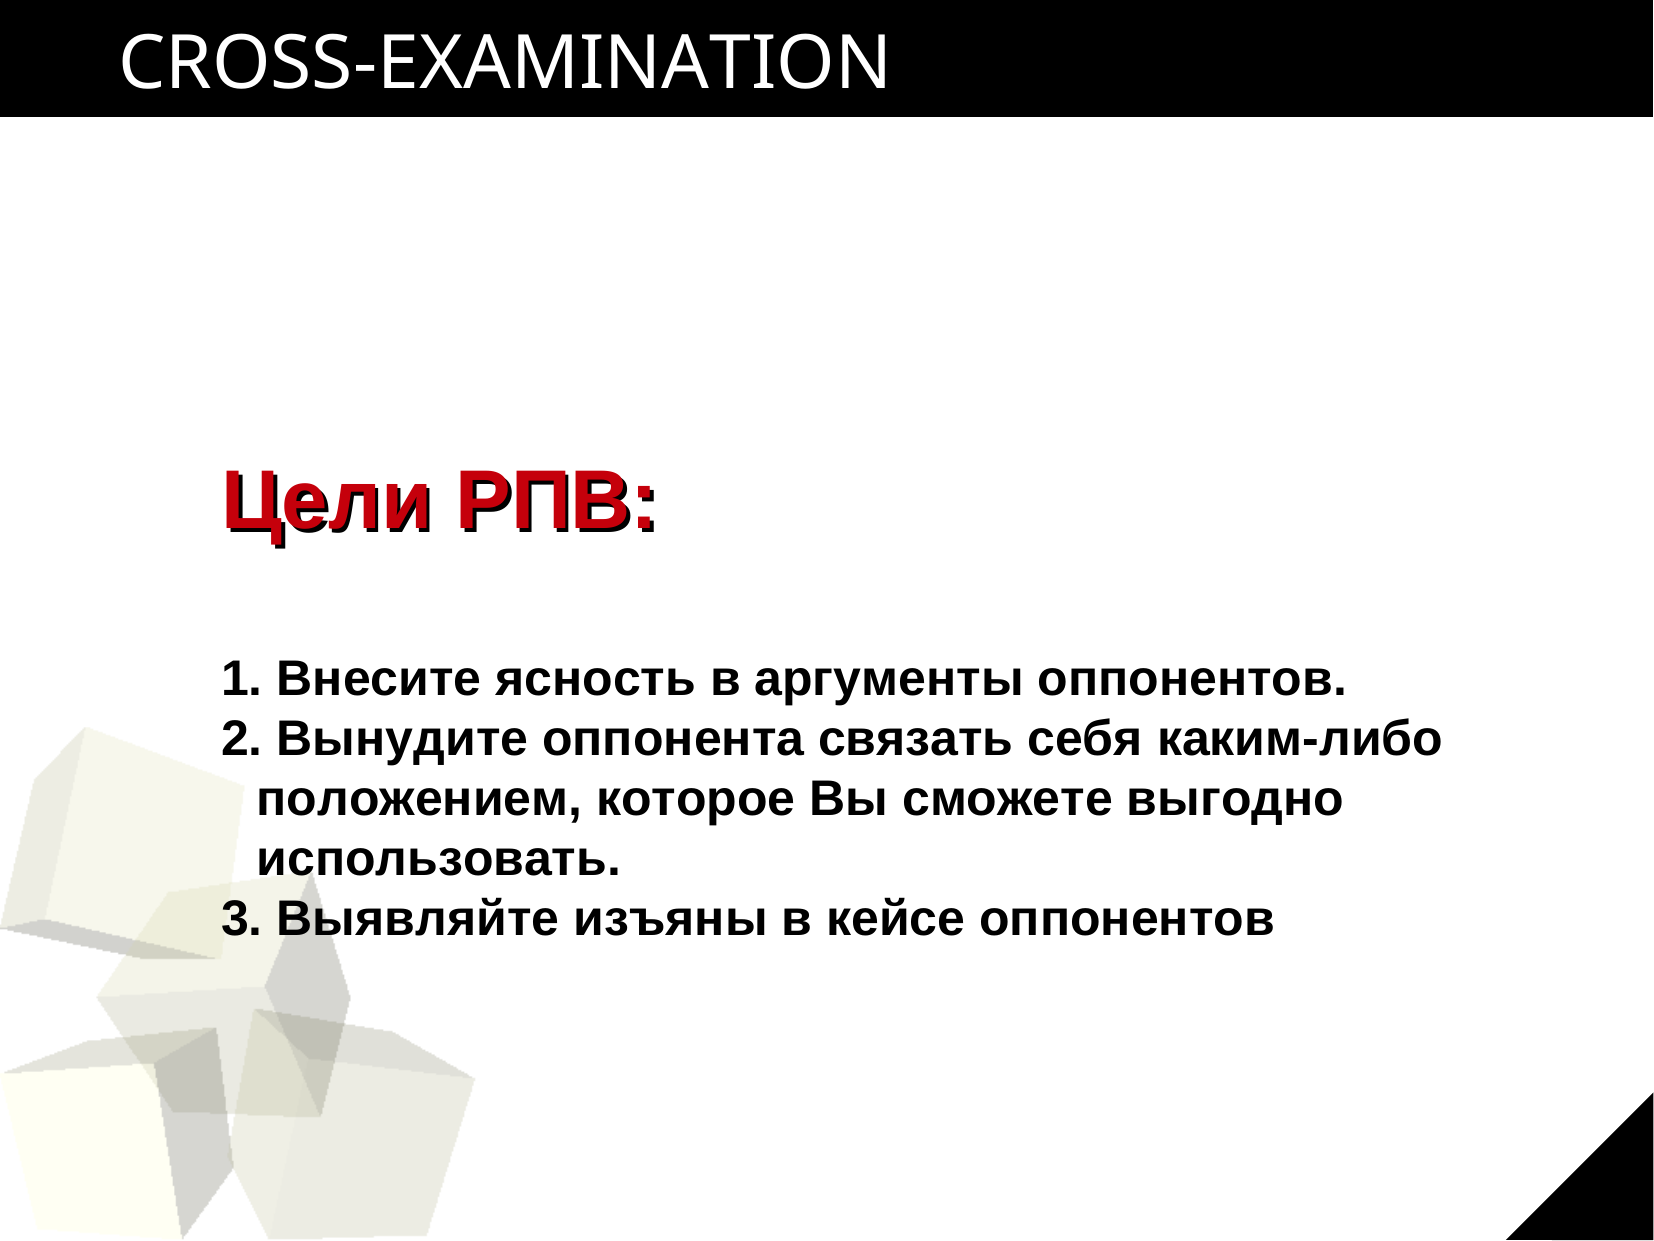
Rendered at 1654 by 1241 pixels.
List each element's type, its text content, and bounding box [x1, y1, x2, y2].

title CROSS-EXAMINATION [118, 6, 1595, 112]
subtitle Цели РПВ: 1. Внесите ясность в аргументы оппонентов. 2. Вынудите оппонента связать себя каким-либо положением, которое Вы сможете выгодно использовать. 3. Выявляйте изъяны в кейсе оппонентов [44, 184, 1611, 1207]
